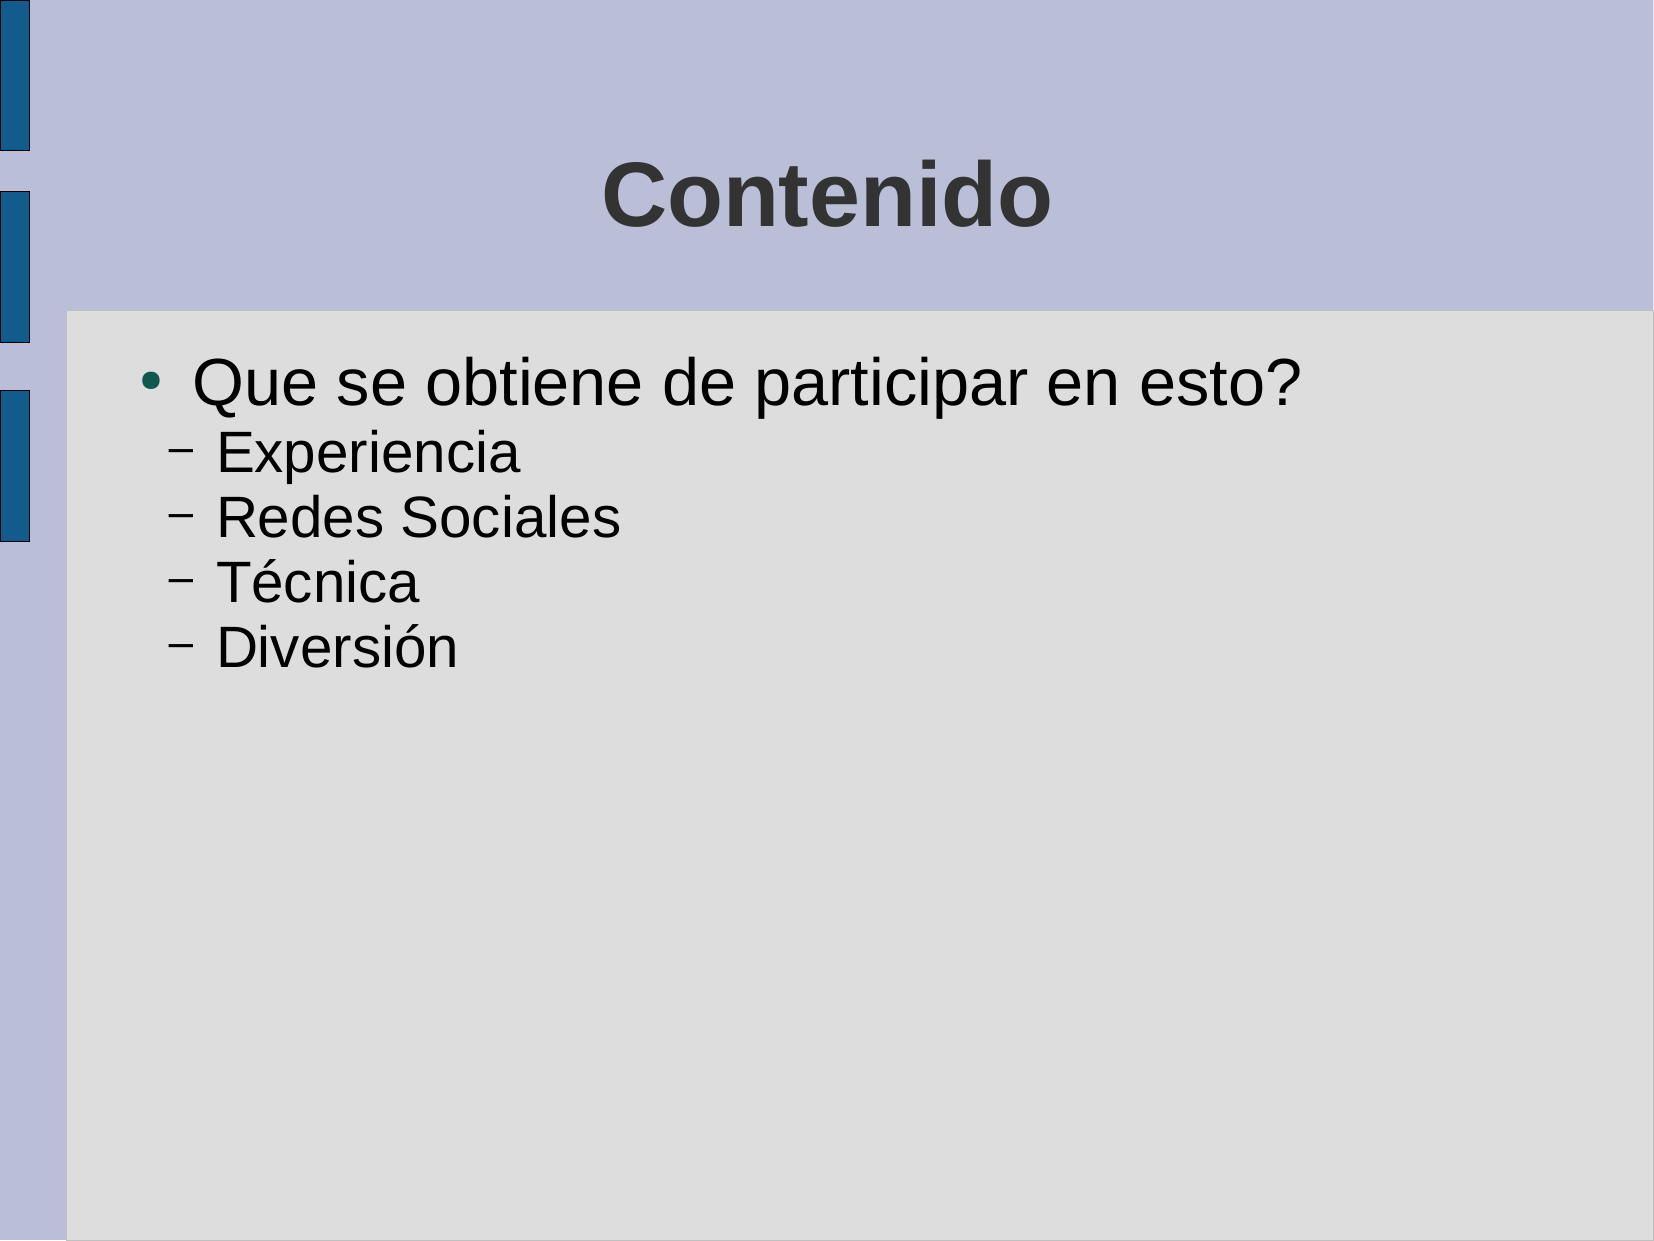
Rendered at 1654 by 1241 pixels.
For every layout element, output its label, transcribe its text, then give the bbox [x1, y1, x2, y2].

title Contenido [121, 98, 1534, 291]
list Que se obtiene de participar en esto? Experiencia Redes Sociales Técnica Diversión [121, 344, 1534, 1112]
